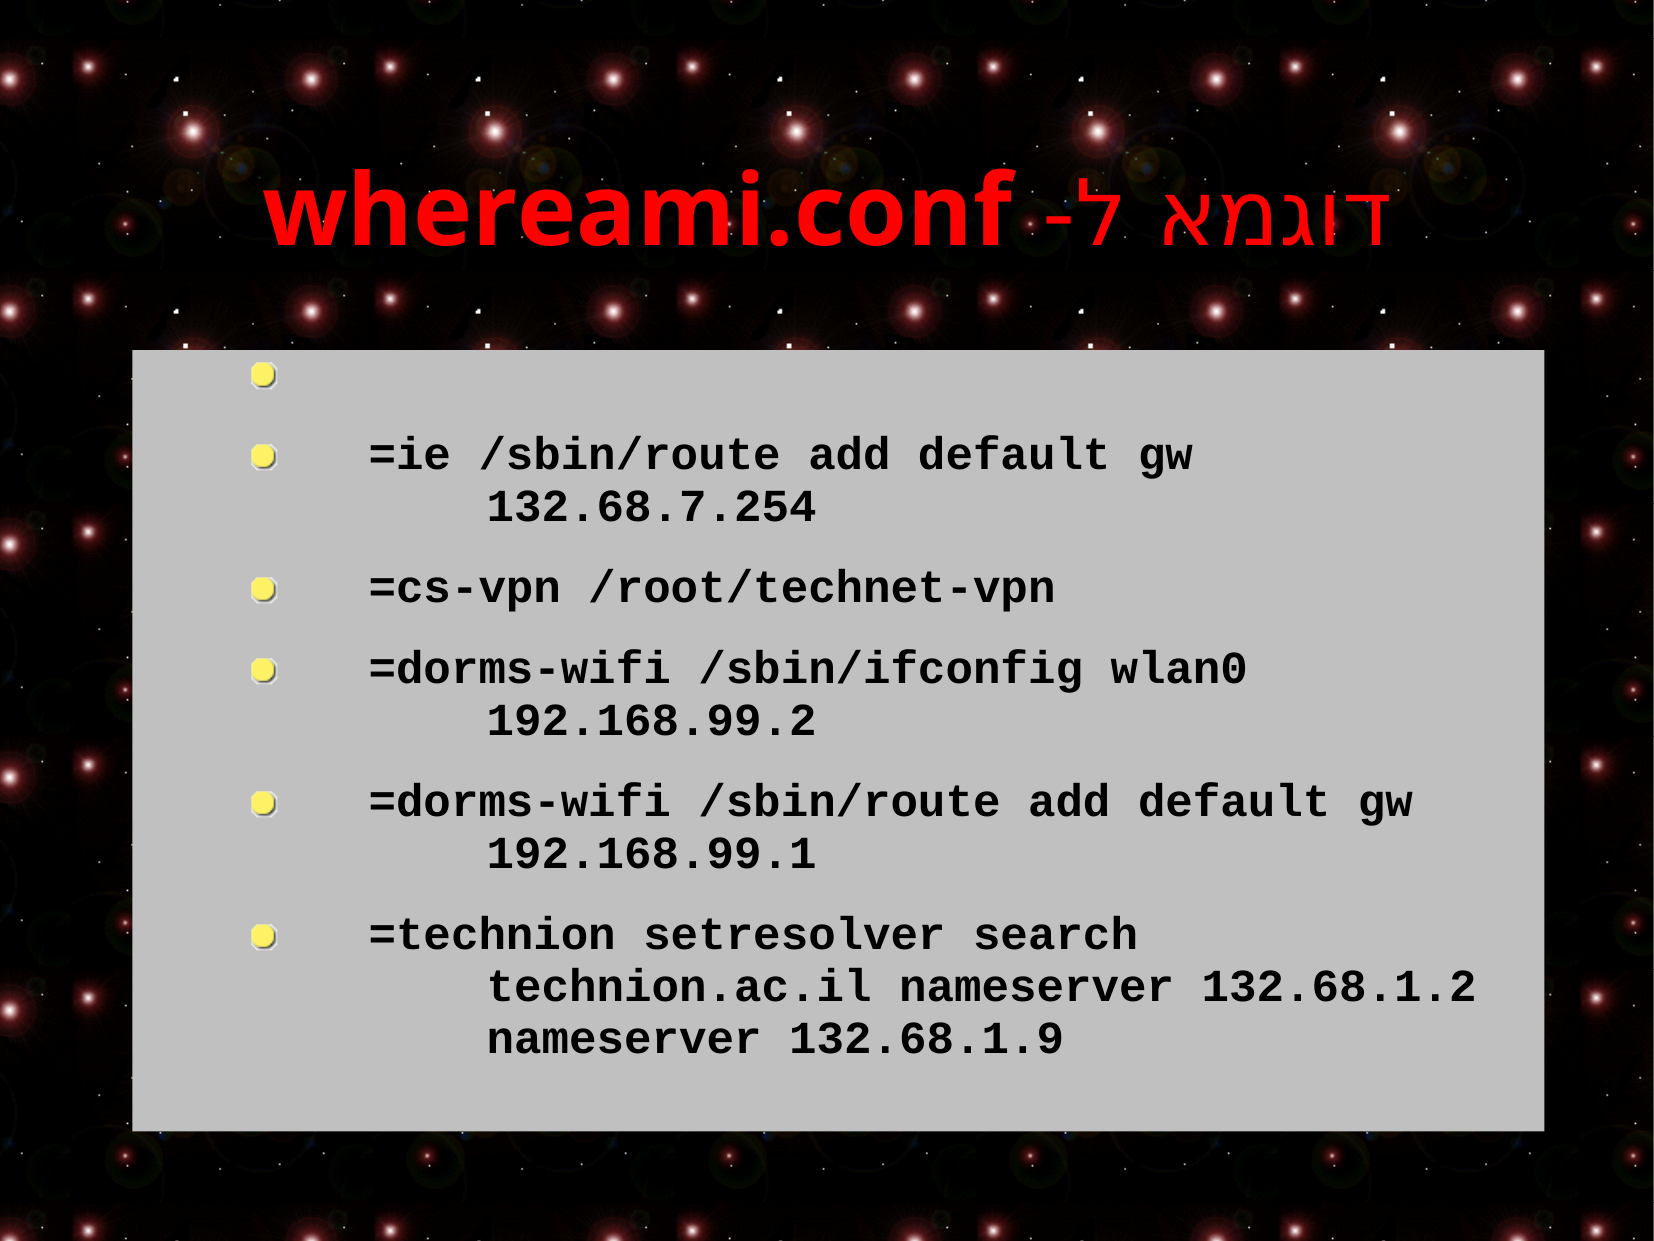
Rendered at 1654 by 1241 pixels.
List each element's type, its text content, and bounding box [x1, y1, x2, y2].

list =ie /sbin/route add default gw 132.68.7.254 =cs-vpn /root/technet-vpn =dorms-wifi /sbin/ifconfig wlan0 192.168.99.2 =dorms-wifi /sbin/route add default gw 192.168.99.1 =technion setresolver search technion.ac.il nameserver 132.68.1.2 nameserver 132.68.1.9 [132, 350, 1545, 1132]
picture [0, 0, 1654, 1241]
title דוגמא ל- whereami.conf [121, 102, 1534, 311]
